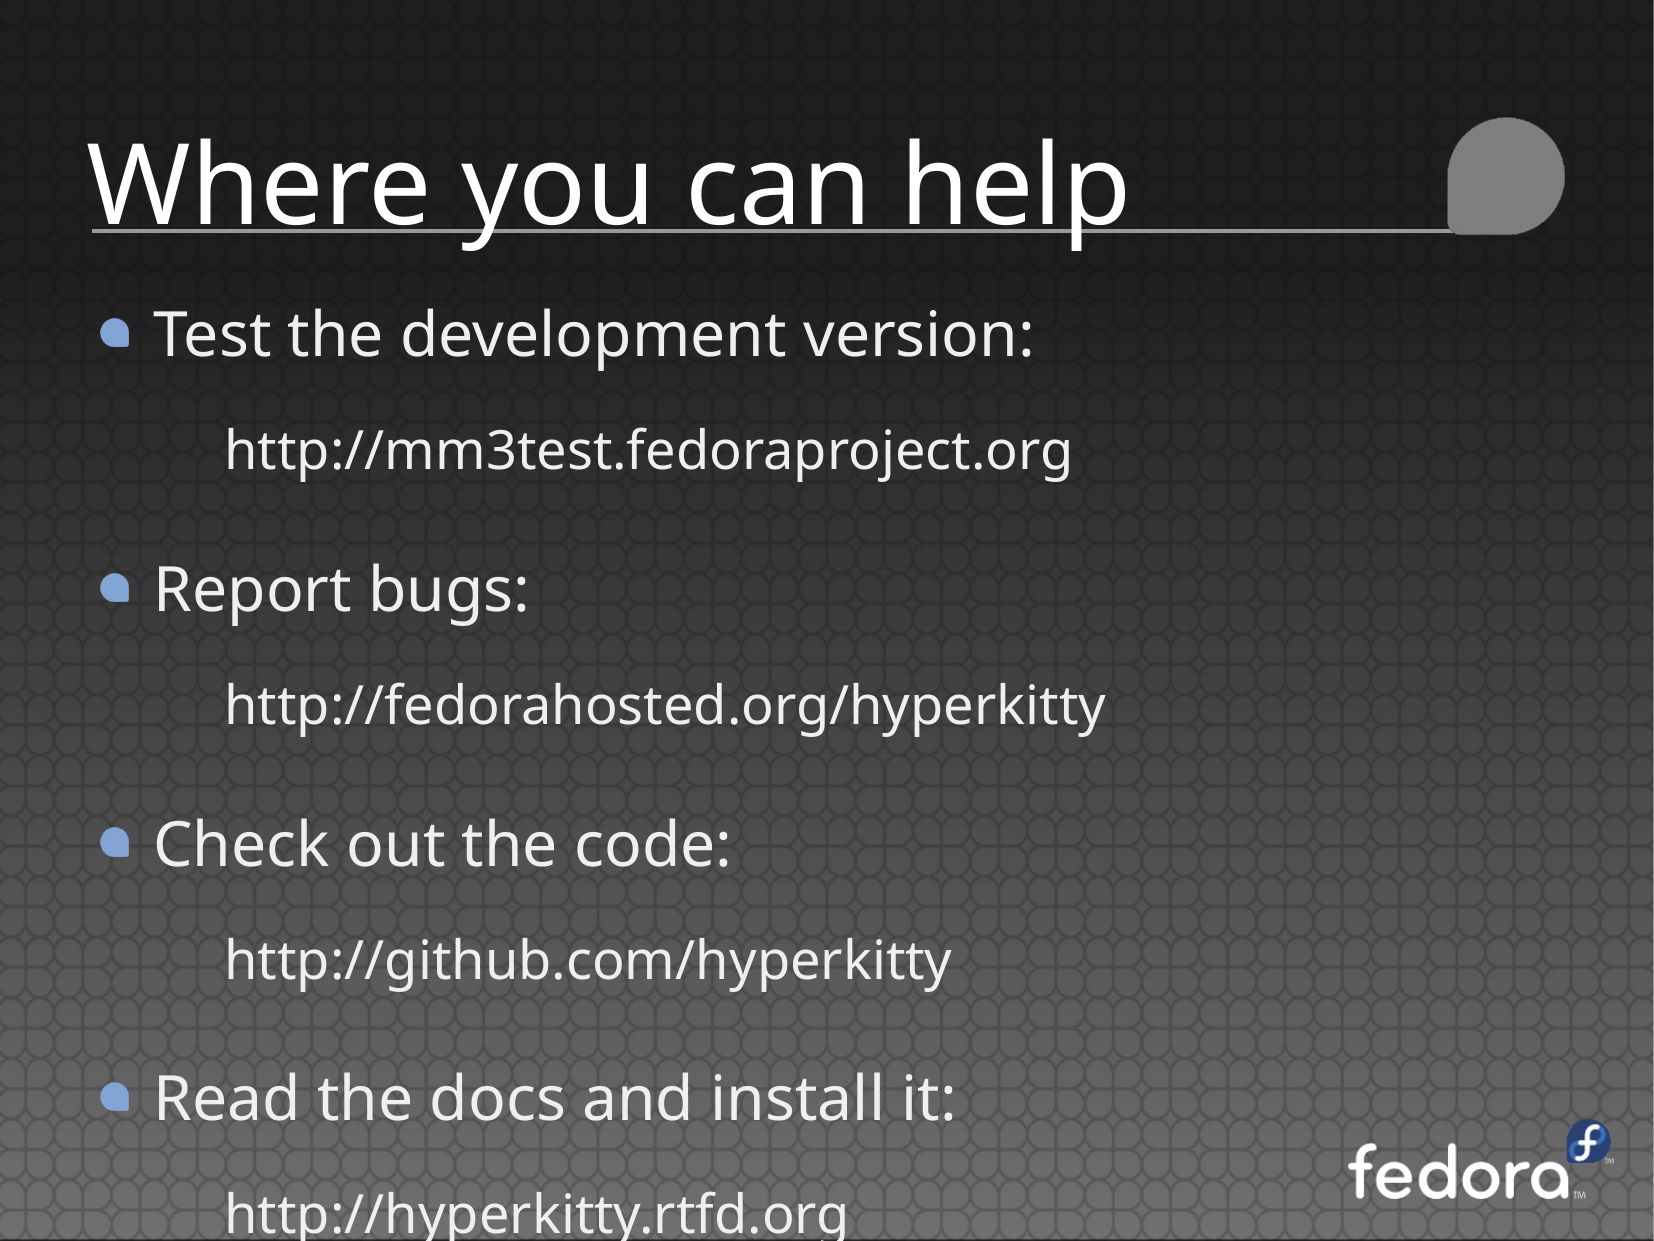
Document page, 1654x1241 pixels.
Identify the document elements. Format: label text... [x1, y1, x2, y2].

picture [0, 0, 1654, 1241]
title Where you can help [86, 110, 1576, 251]
list Test the development version: http://mm3test.fedoraproject.org Report bugs: http://fedorahosted.org/hyperkitty Check out the code: http://github.com/hyperkitty Read the docs and install it: http://hyperkitty.rtfd.org [82, 290, 1571, 1241]
